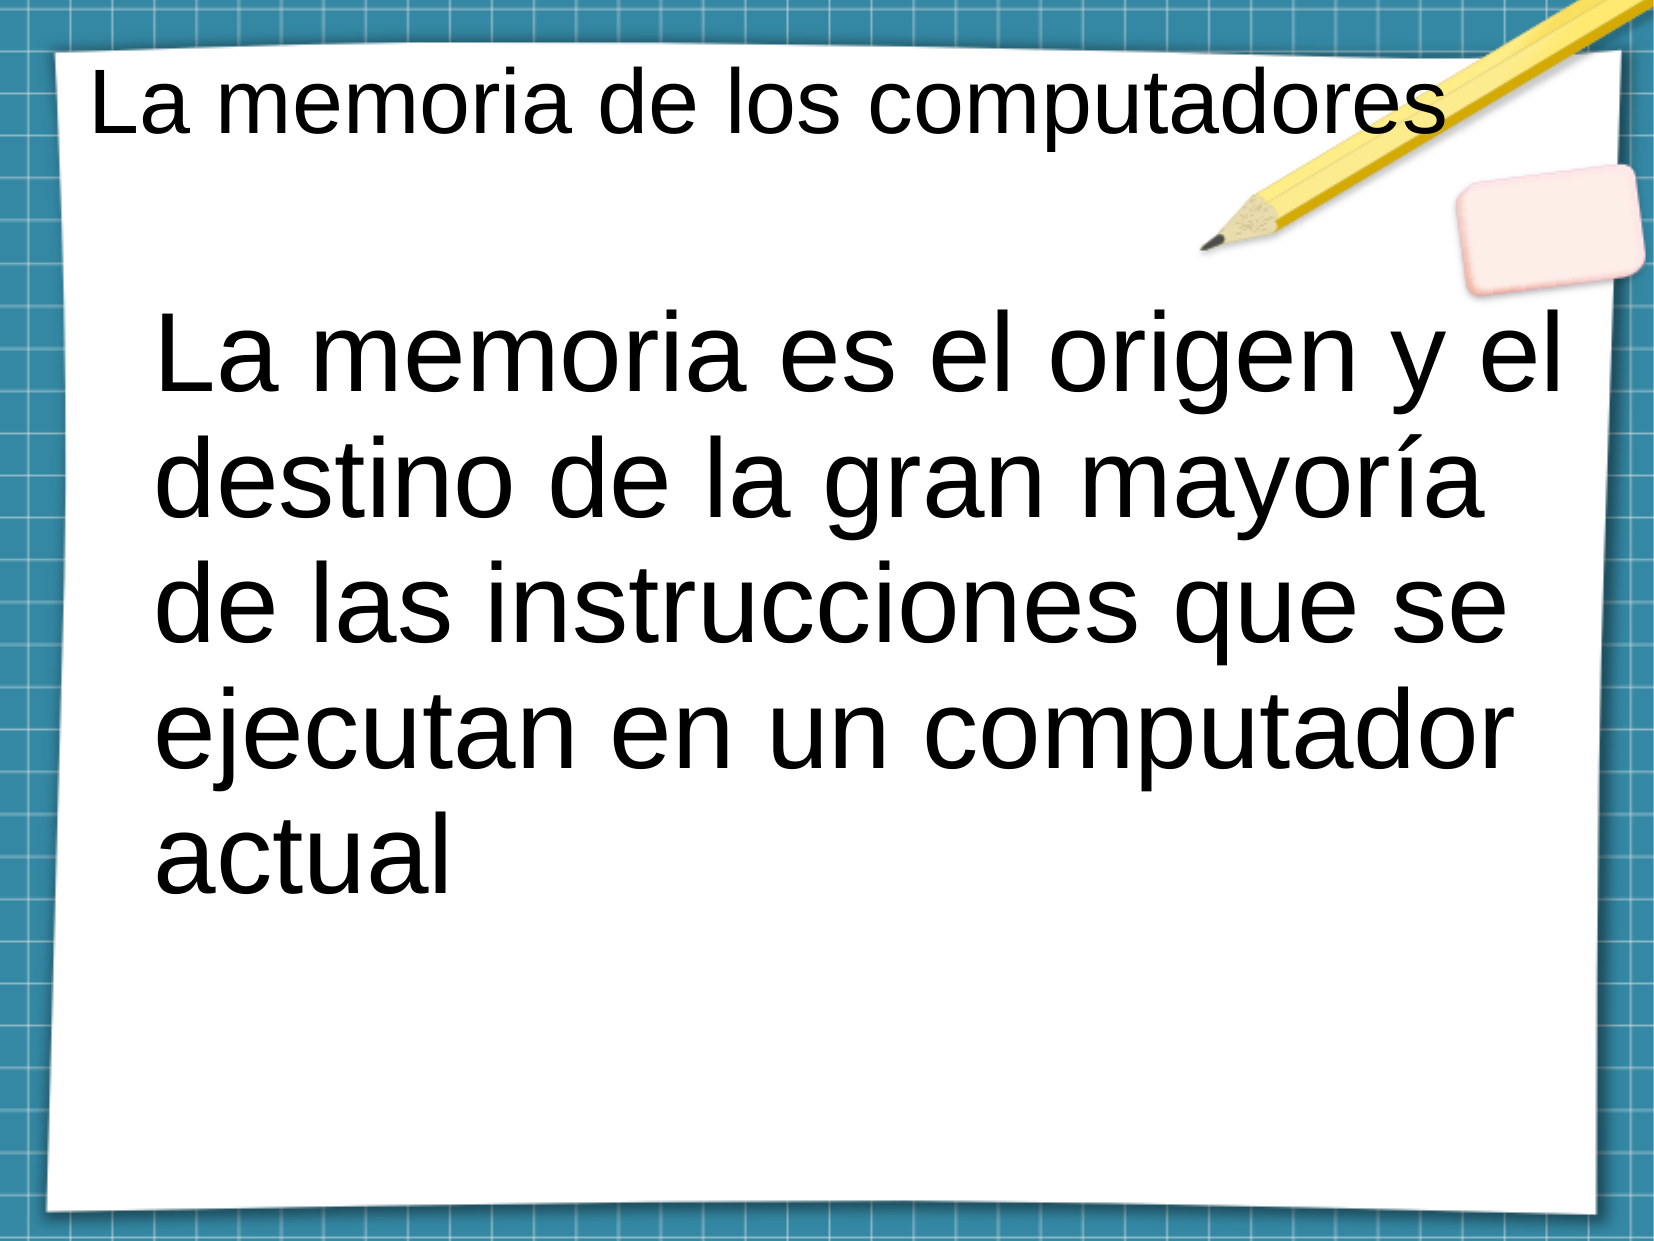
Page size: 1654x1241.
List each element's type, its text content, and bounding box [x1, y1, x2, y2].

title La memoria de los computadores [82, 38, 1571, 268]
list La memoria es el origen y el destino de la gran mayoría de las instrucciones que se ejecutan en un computador actual [82, 290, 1571, 1010]
picture [0, 0, 1654, 1241]
